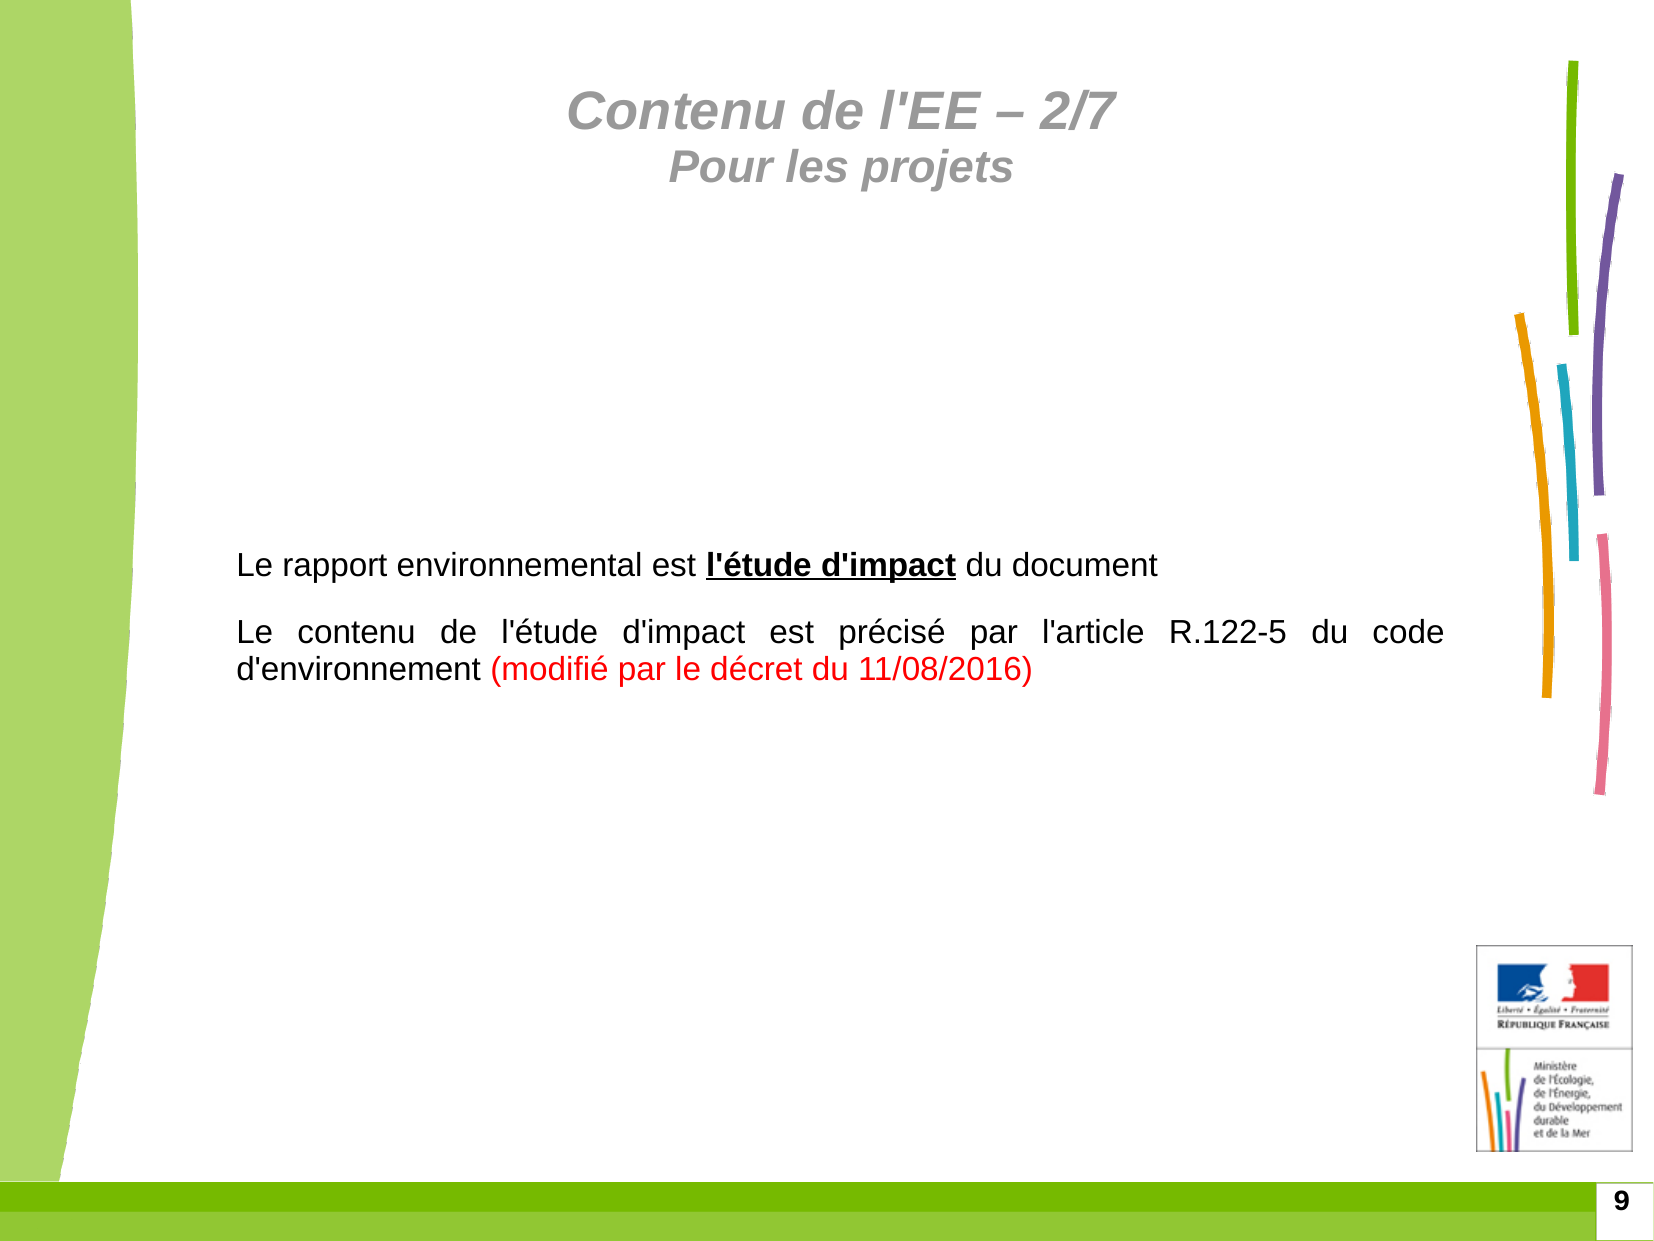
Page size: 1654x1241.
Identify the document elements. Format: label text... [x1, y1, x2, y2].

title Contenu de l'EE – 2/7 Pour les projets [236, 69, 1447, 203]
list Le rapport environnemental est l'étude d'impact du document Le contenu de l'étude d'impact est précisé par l'article R.122-5 du code d'environnement (modifié par le décret du 11/08/2016) [236, 413, 1447, 1055]
picture [0, 0, 1654, 1241]
